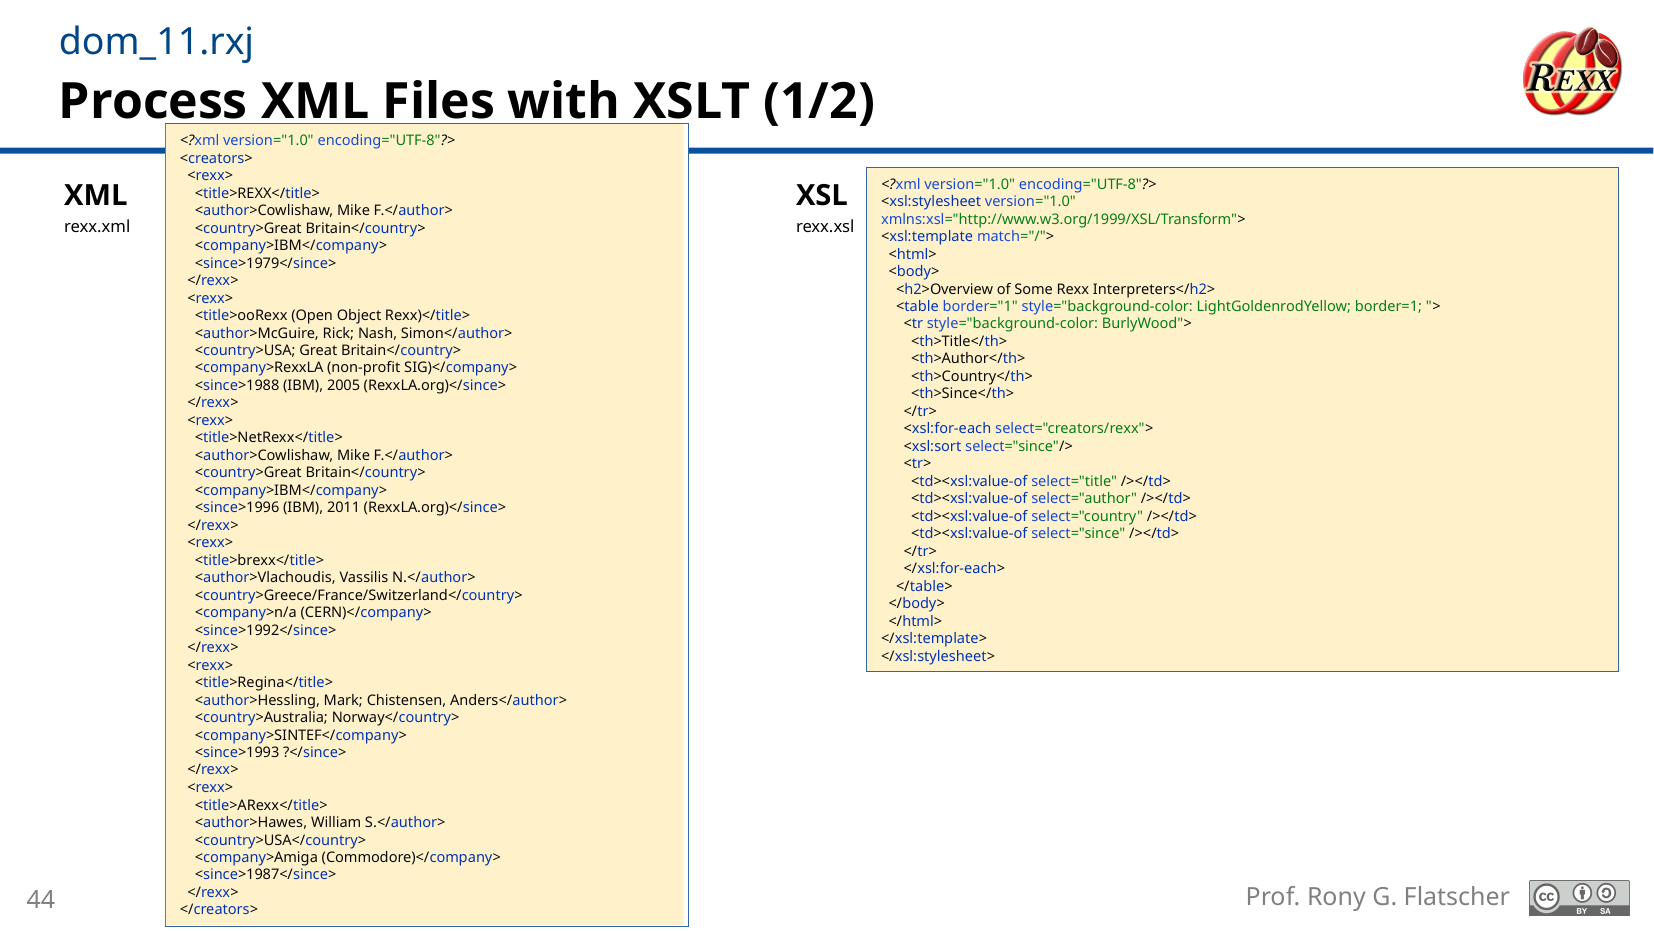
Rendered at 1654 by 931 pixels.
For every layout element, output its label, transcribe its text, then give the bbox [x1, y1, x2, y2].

text_box <?xml version="1.0" encoding="UTF-8"?> <creators> <rexx> <title>REXX</title> <author>Cowlishaw, Mike F.</author> <country>Great Britain</country> <company>IBM</company> <since>1979</since> </rexx> <rexx> <title>ooRexx (Open Object Rexx)</title> <author>McGuire, Rick; Nash, Simon</author> <country>USA; Great Britain</country> <company>RexxLA (non-profit SIG)</company> <since>1988 (IBM), 2005 (RexxLA.org)</since> </rexx> <rexx> <title>NetRexx</title> <author>Cowlishaw, Mike F.</author> <country>Great Britain</country> <company>IBM</company> <since>1996 (IBM), 2011 (RexxLA.org)</since> </rexx> <rexx> <title>brexx</title> <author>Vlachoudis, Vassilis N.</author> <country>Greece/France/Switzerland</country> <company>n/a (CERN)</company> <since>1992</since> </rexx> <rexx> <title>Regina</title> <author>Hessling, Mark; Chistensen, Anders</author> <country>Australia; Norway</country> <company>SINTEF</company> <since>1993 ?</since> </rexx> <rexx> <title>ARexx</title> <author>Hawes, William S.</author> <country>USA</country> <company>Amiga (Commodore)</company> <since>1987</since> </rexx> </creators> [165, 123, 684, 926]
text_box XML rexx.xml [49, 167, 226, 242]
title dom_11.rxj Process XML Files with XSLT (1/2) [0, 0, 1625, 148]
text_box XSL rexx.xsl [781, 167, 934, 264]
text_box [165, 148, 689, 927]
text_box <?xml version="1.0" encoding="UTF-8"?> <xsl:stylesheet version="1.0" xmlns:xsl="http://www.w3.org/1999/XSL/Transform"> <xsl:template match="/"> <html> <body> <h2>Overview of Some Rexx Interpreters</h2> <table border="1" style="background-color: LightGoldenrodYellow; border=1; "> <tr style="background-color: BurlyWood"> <th>Title</th> <th>Author</th> <th>Country</th> <th>Since</th> </tr> <xsl:for-each select="creators/rexx"> <xsl:sort select="since"/> <tr> <td><xsl:value-of select="title" /></td> <td><xsl:value-of select="author" /></td> <td><xsl:value-of select="country" /></td> <td><xsl:value-of select="since" /></td> </tr> </xsl:for-each> </table> </body> </html> </xsl:template> </xsl:stylesheet> [866, 167, 1619, 672]
